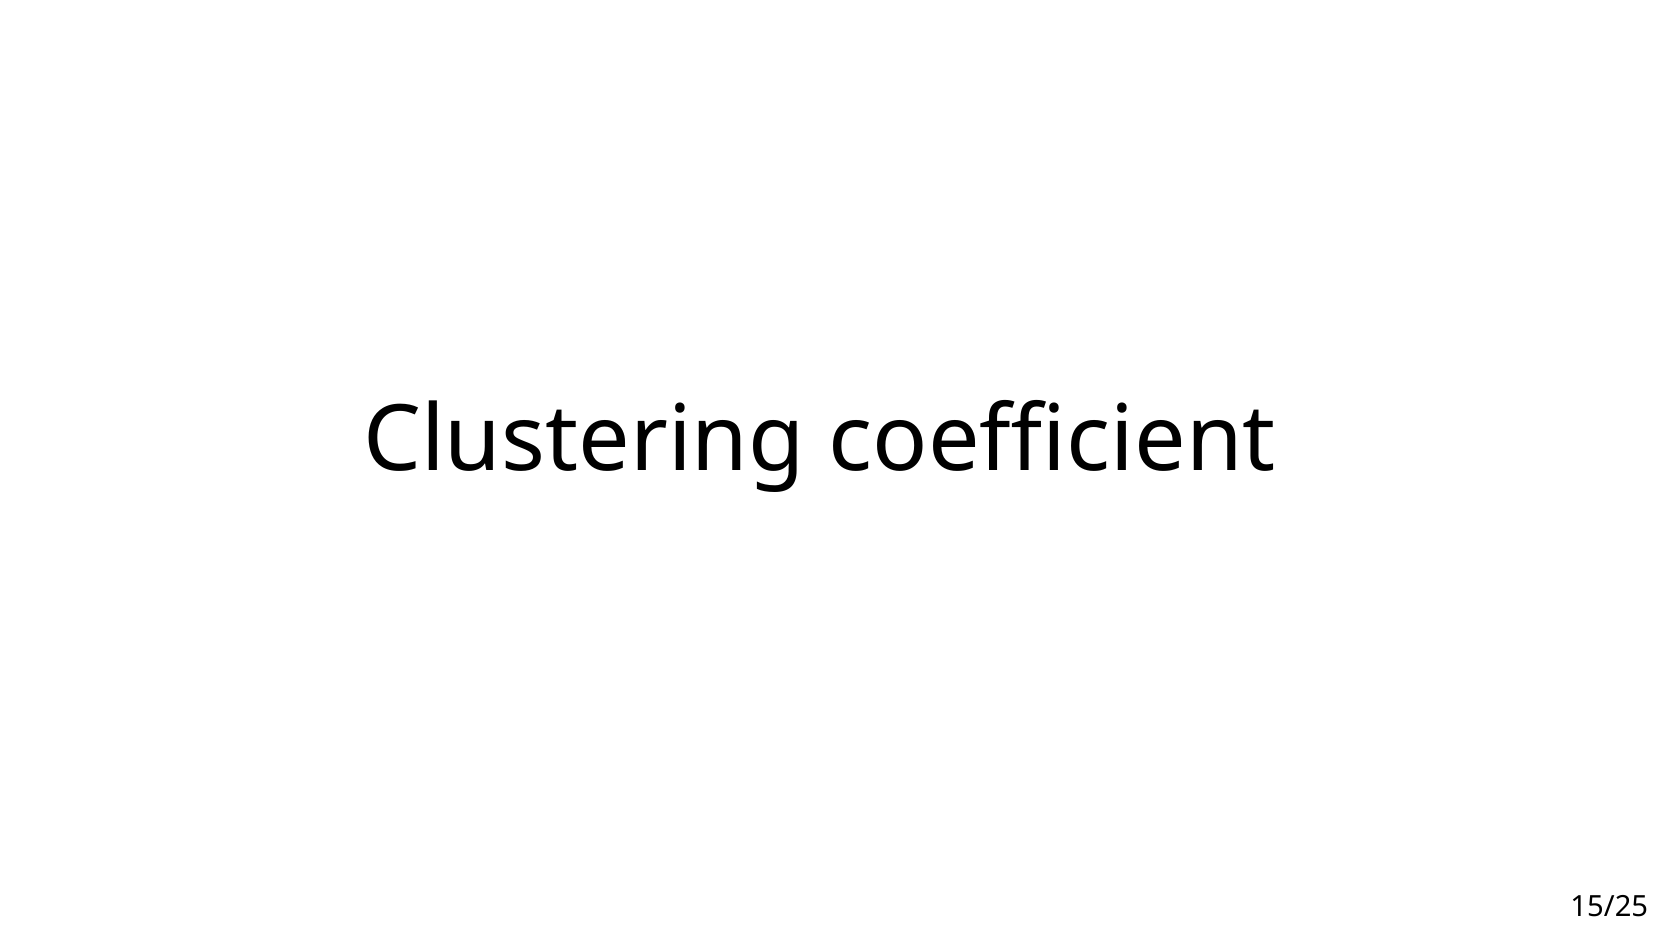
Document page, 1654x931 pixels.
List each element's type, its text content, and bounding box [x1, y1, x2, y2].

title Clustering coefficient [75, 356, 1565, 513]
